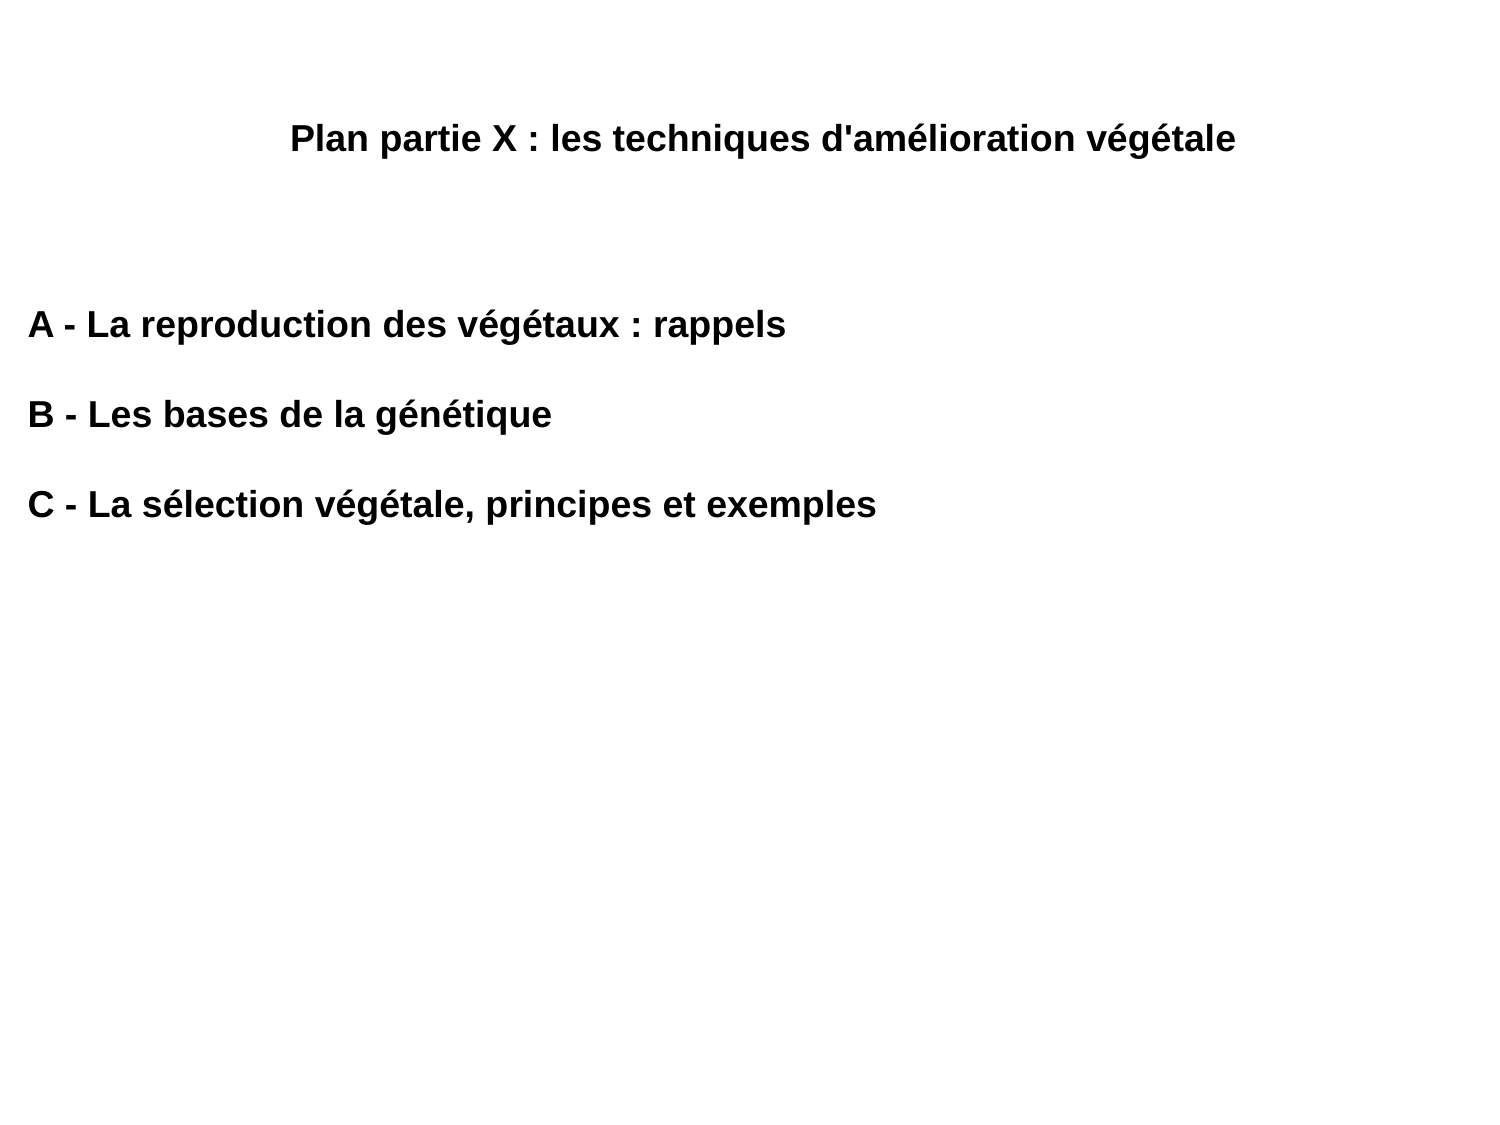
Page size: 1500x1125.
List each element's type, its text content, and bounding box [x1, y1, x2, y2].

text_box Plan partie X : les techniques d'amélioration végétale [88, 42, 1439, 231]
text_box A - La reproduction des végétaux : rappels B - Les bases de la génétique C - La sélection végétale, principes et exemples [27, 300, 1383, 1066]
